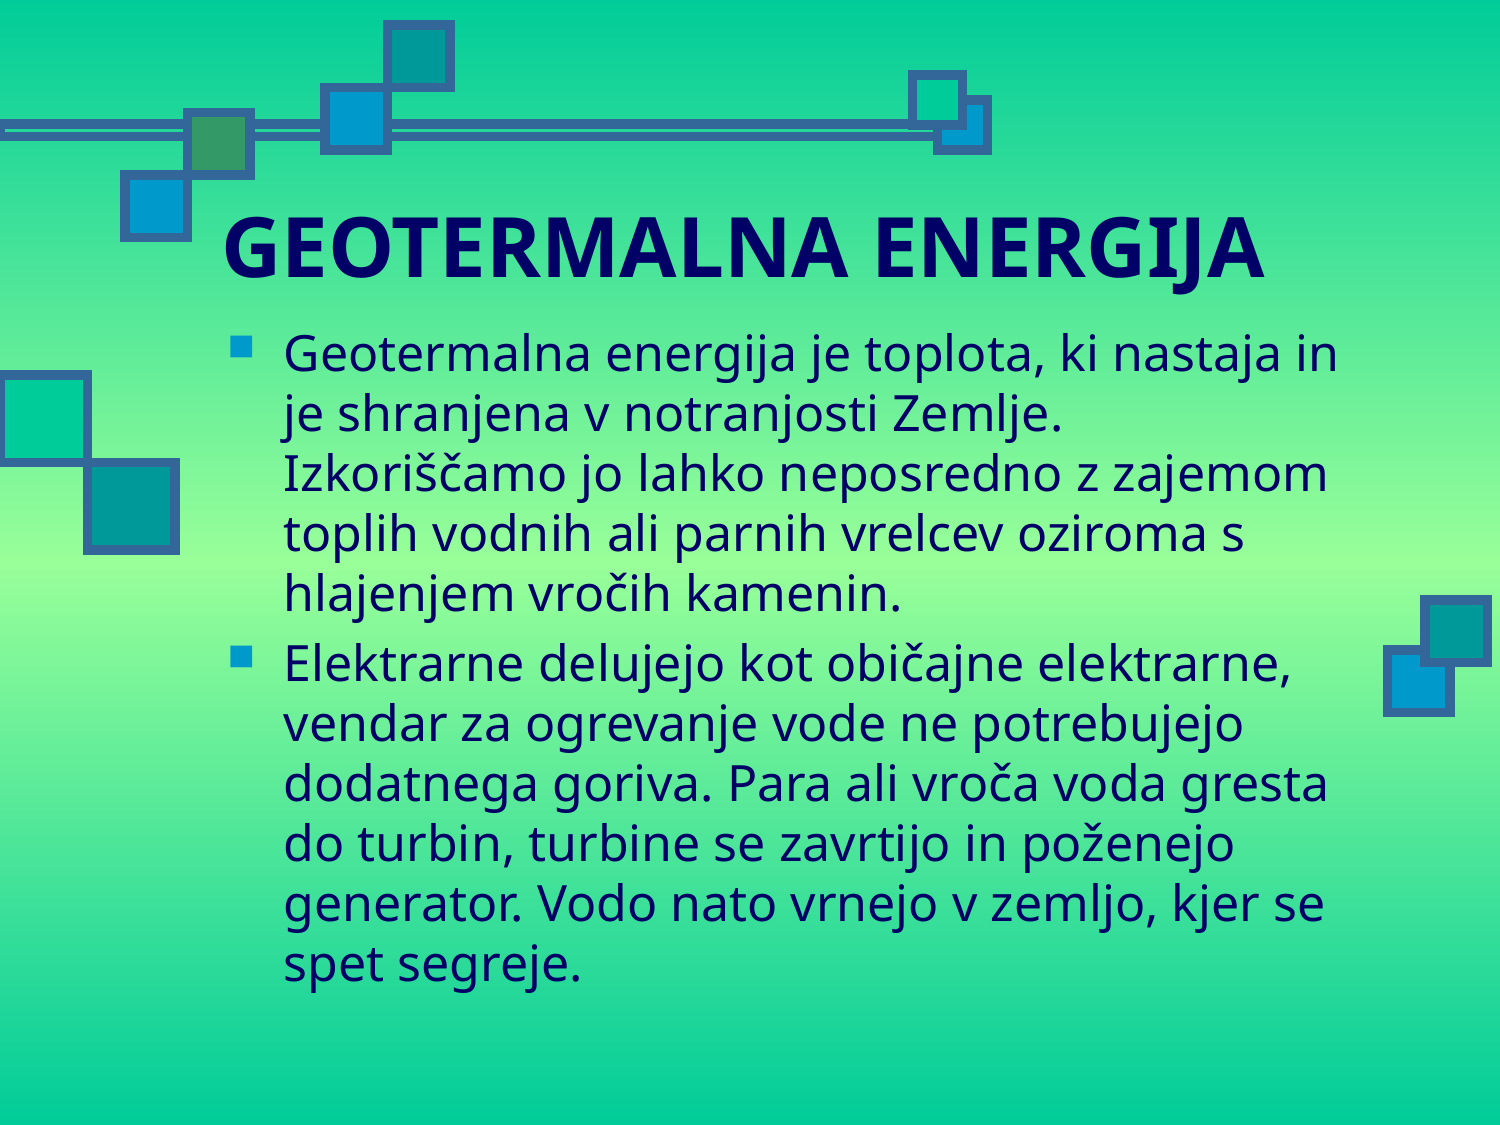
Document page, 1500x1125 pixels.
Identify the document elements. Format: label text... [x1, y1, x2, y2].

title GEOTERMALNA ENERGIJA [206, 125, 1369, 363]
list Geotermalna energija je toplota, ki nastaja in je shranjena v notranjosti Zemlje. Izkoriščamo jo lahko neposredno z zajemom toplih vodnih ali parnih vrelcev oziroma s hlajenjem vročih kamenin. Elektrarne delujejo kot običajne elektrarne, vendar za ogrevanje vode ne potrebujejo dodatnega goriva. Para ali vroča voda gresta do turbin, turbine se zavrtijo in poženejo generator. Vodo nato vrnejo v zemljo, kjer se spet segreje. [212, 314, 1375, 1013]
